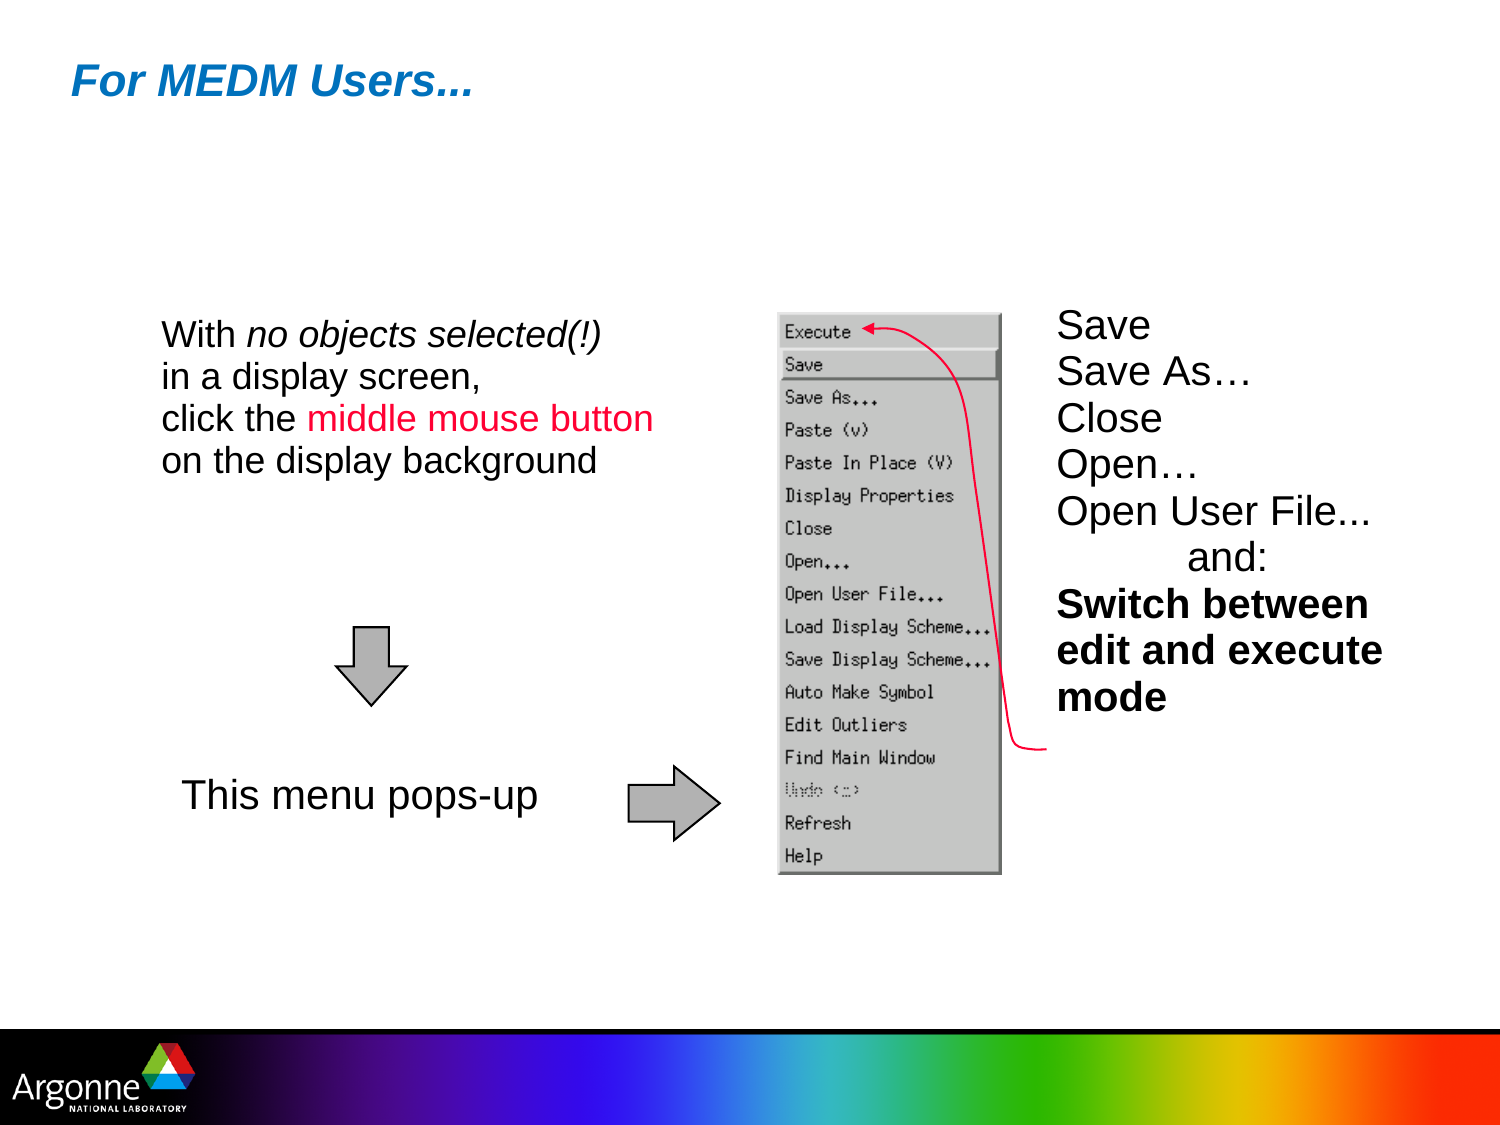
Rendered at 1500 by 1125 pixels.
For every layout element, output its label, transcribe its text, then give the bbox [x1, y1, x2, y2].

text_box [628, 766, 720, 841]
picture [0, 1029, 1500, 1125]
picture [777, 312, 1002, 875]
text_box [336, 627, 407, 706]
text_box This menu pops-up [165, 764, 599, 827]
text_box Save Save As… Close Open… Open User File... and: Switch between edit and execute mode [1041, 294, 1415, 728]
text_box With no objects selected(!) in a display screen, click the middle mouse button on the display background [146, 306, 705, 490]
title For MEDM Users... [55, 40, 1361, 125]
